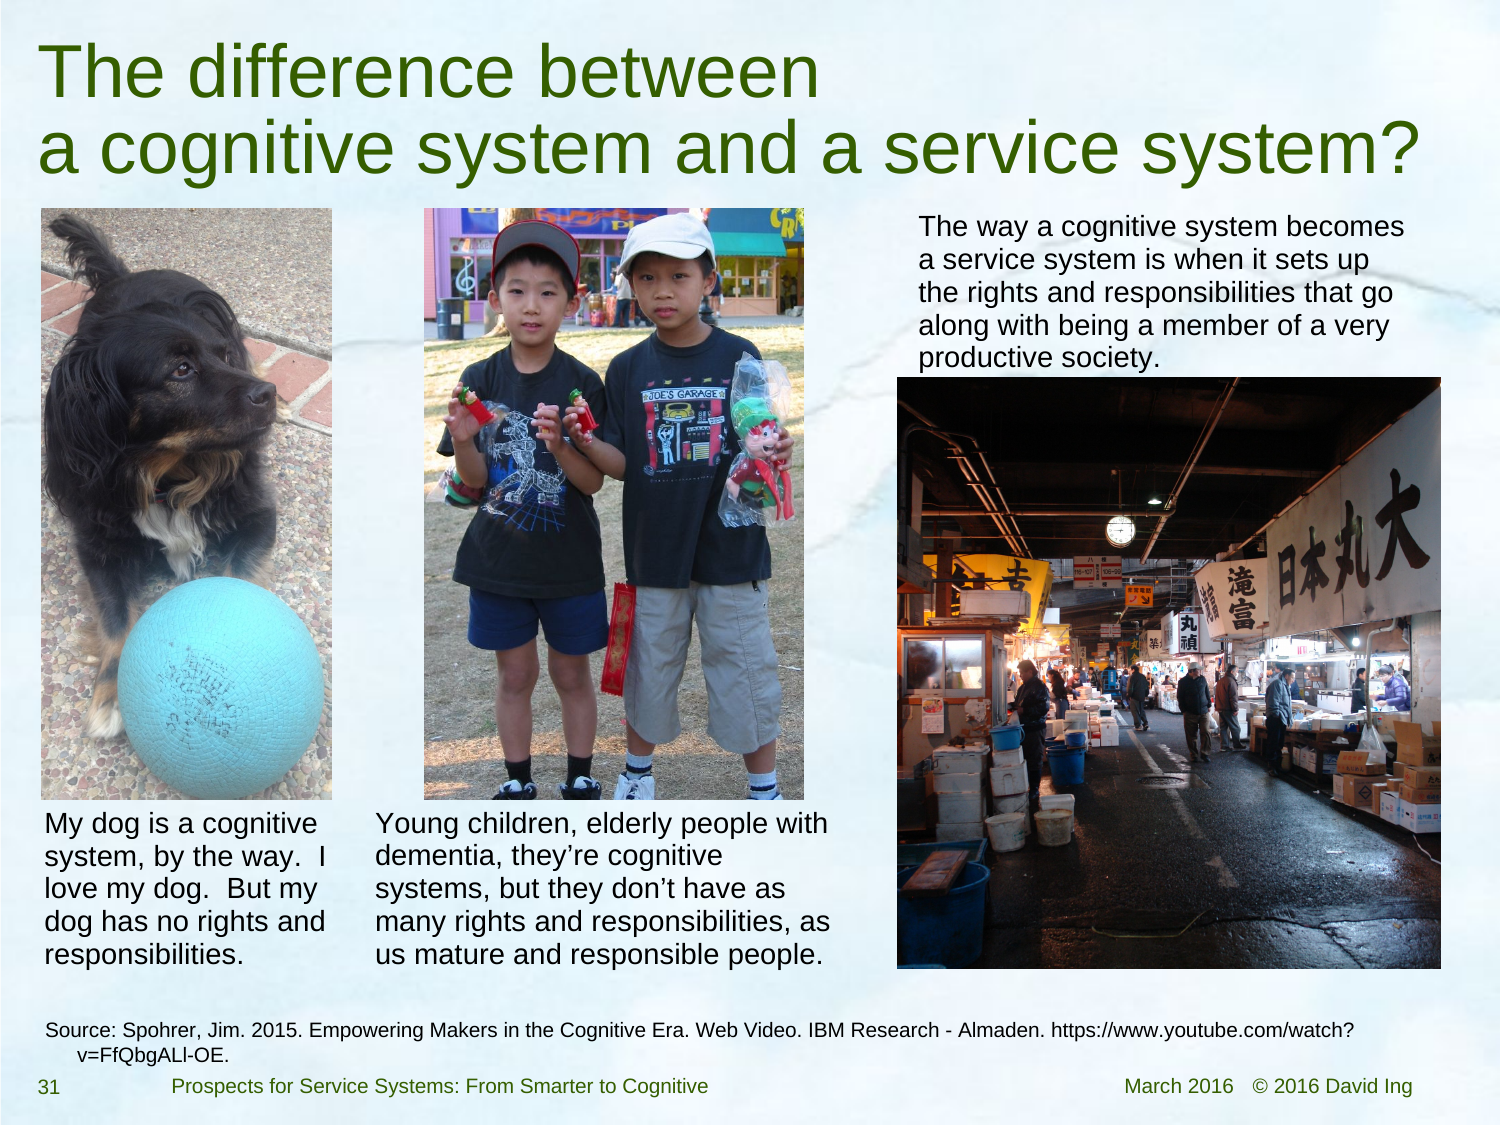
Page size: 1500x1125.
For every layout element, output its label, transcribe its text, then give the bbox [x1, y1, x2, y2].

text_box Young children, elderly people with dementia, they’re cognitive systems, but they don’t have as many rights and responsibilities, as us mature and responsible people. [360, 799, 851, 1006]
text_box Source: Spohrer, Jim. 2015. Empowering Makers in the Cognitive Era. Web Video. IBM Research - Almaden. https://www.youtube.com/watch?v=FfQbgALl-OE. [30, 1009, 1463, 1077]
text_box My dog is a cognitive system, by the way. I love my dog. But my dog has no rights and responsibilities. [29, 799, 360, 1006]
picture [0, 0, 1500, 1125]
text_box The way a cognitive system becomes a service system is when it sets up the rights and responsibilities that go along with being a member of a very productive society. [903, 202, 1430, 377]
title The difference between a cognitive system and a service system? [37, 37, 1463, 198]
